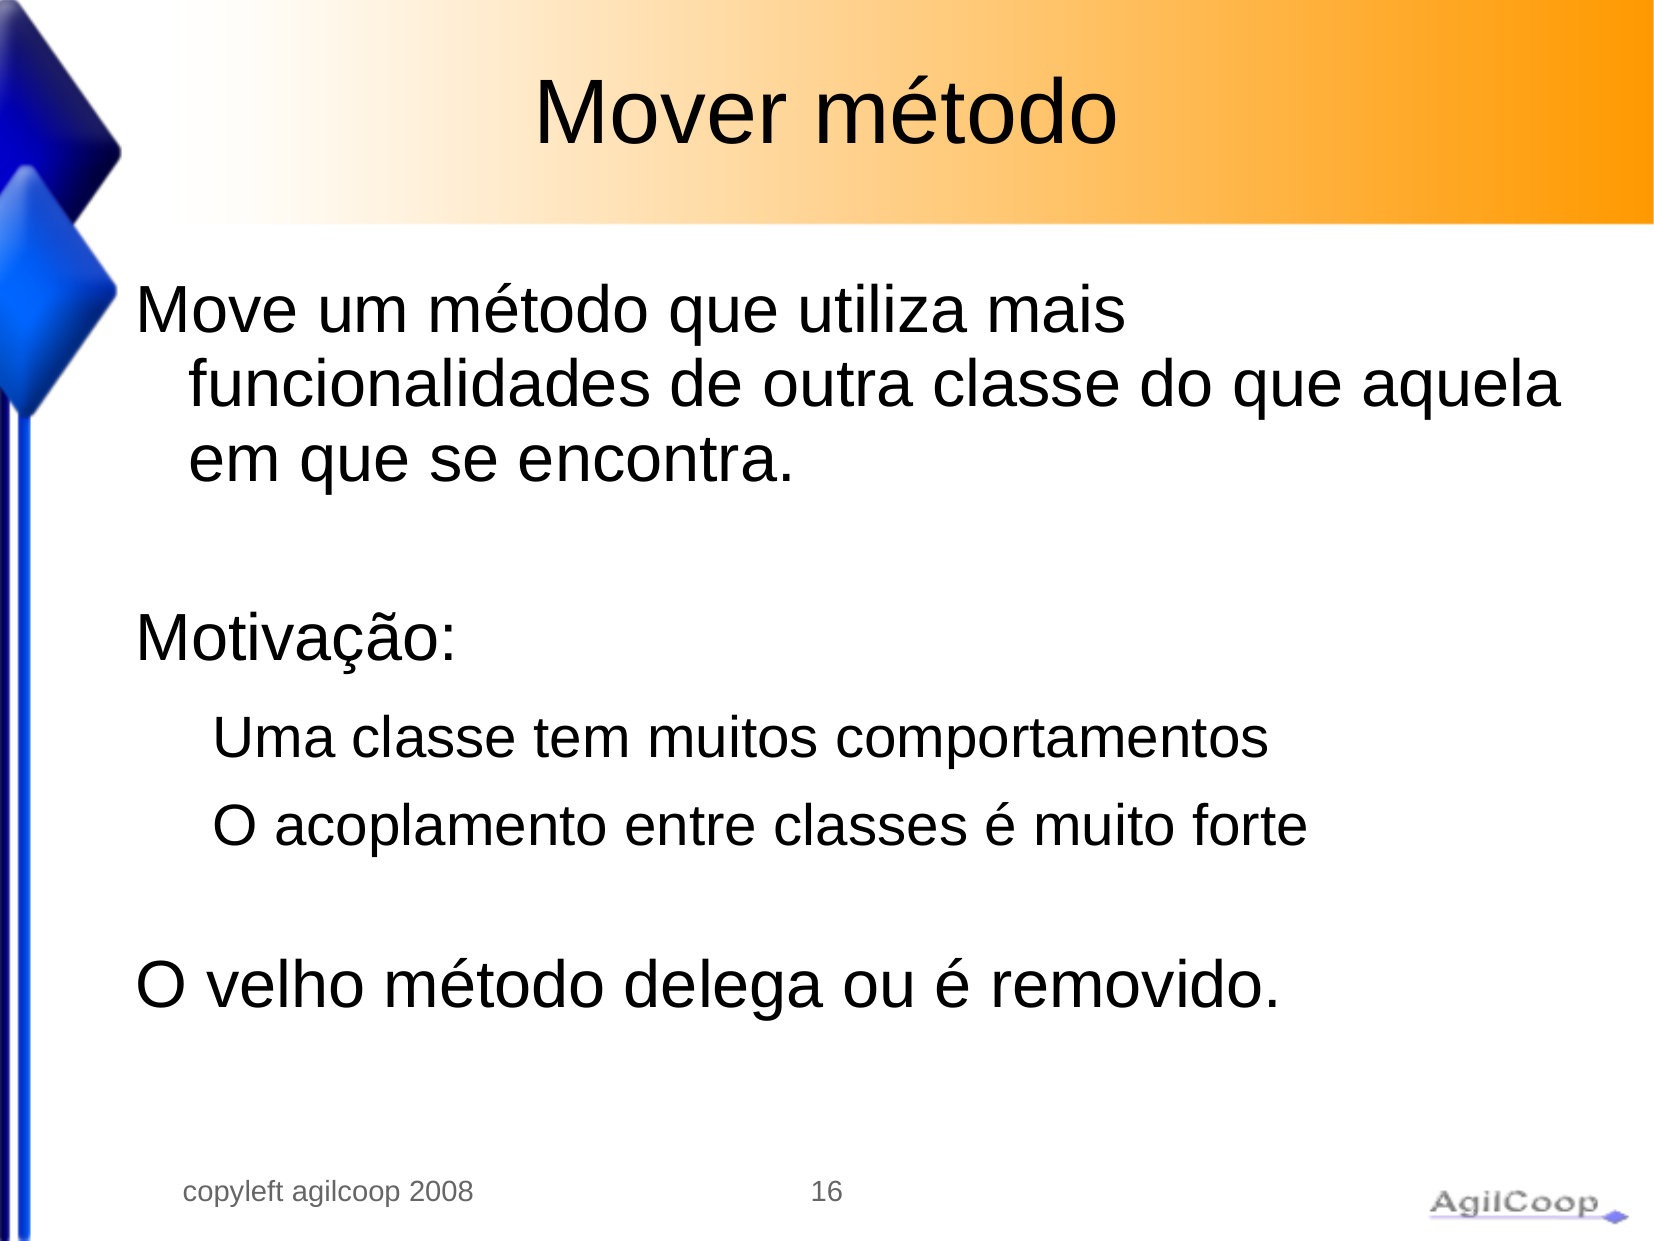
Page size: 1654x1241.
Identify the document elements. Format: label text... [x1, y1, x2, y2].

title Mover método [82, 15, 1571, 208]
list Move um método que utiliza mais funcionalidades de outra classe do que aquela em que se encontra. Motivação: Uma classe tem muitos comportamentos O acoplamento entre classes é muito forte O velho método delega ou é removido. [118, 271, 1607, 1108]
picture [0, 0, 1654, 1241]
